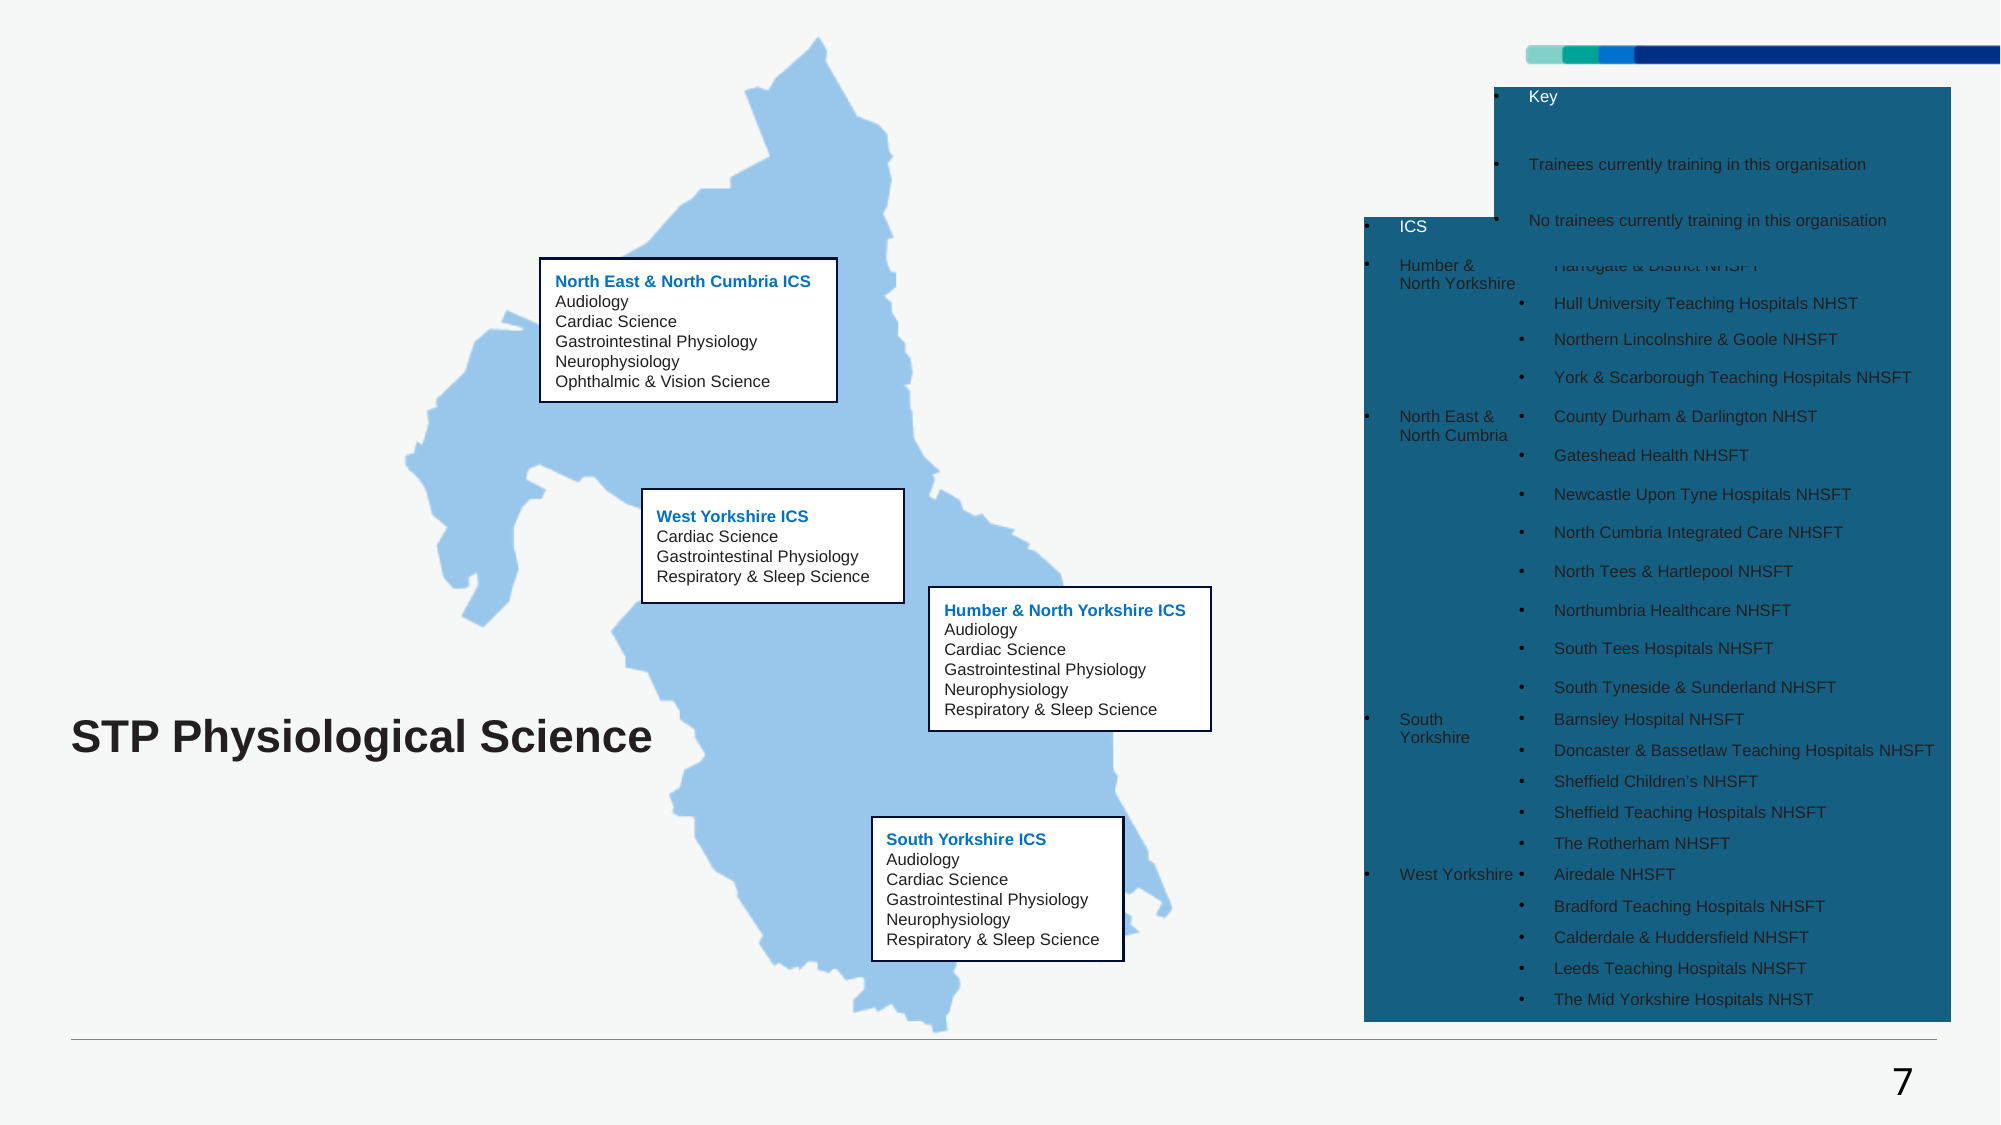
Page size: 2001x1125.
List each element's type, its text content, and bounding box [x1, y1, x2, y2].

table_cell North East & North Cumbria [1364, 407, 1519, 710]
table_cell The Mid Yorkshire Hospitals NHST [1519, 990, 1951, 1022]
table_cell Humber & North Yorkshire [1364, 256, 1519, 407]
table_cell York & Scarborough Teaching Hospitals NHSFT [1519, 369, 1951, 407]
table_cell Doncaster & Bassetlaw Teaching Hospitals NHSFT [1519, 741, 1951, 772]
table_cell Sheffield Children’s NHSFT [1519, 772, 1951, 803]
picture [398, 93, 1181, 1043]
table_cell County Durham & Darlington NHST [1519, 407, 1951, 446]
title STP Physiological Science [28, 16, 1900, 93]
table_cell [1893, 211, 1951, 266]
table_cell Newcastle Upon Tyne Hospitals NHSFT [1519, 485, 1951, 524]
text_box South Yorkshire ICS Audiology Cardiac Science Gastrointestinal Physiology Neurophysiology Respiratory & Sleep Science [872, 817, 1124, 961]
table_cell Harrogate & District NHSFT [1519, 266, 1951, 295]
table_cell North Cumbria Integrated Care NHSFT [1519, 524, 1951, 562]
table_cell Northumbria Healthcare NHSFT [1519, 601, 1951, 640]
table_cell The Rotherham NHSFT [1519, 834, 1951, 866]
table_cell West Yorkshire [1364, 866, 1519, 1022]
table_cell Leeds Teaching Hospitals NHSFT [1519, 959, 1951, 990]
table_cell Trainees currently training in this organisation [1494, 155, 1893, 211]
table_cell No trainees currently training in this organisation [1494, 211, 1893, 266]
table_cell Gateshead Health NHSFT [1519, 446, 1951, 485]
table_cell [1893, 155, 1951, 211]
text_box West Yorkshire ICS Cardiac Science Gastrointestinal Physiology Respiratory & Sleep Science [642, 489, 904, 603]
text_box North East & North Cumbria ICS Audiology Cardiac Science Gastrointestinal Physiology Neurophysiology Ophthalmic & Vision Science [540, 258, 837, 402]
table_cell Barnsley Hospital NHSFT [1519, 710, 1951, 741]
table_cell Hull University Teaching Hospitals NHST [1519, 295, 1951, 330]
table_header [1893, 87, 1951, 155]
table_cell Sheffield Teaching Hospitals NHSFT [1519, 803, 1951, 834]
table_cell Northern Lincolnshire & Goole NHSFT [1519, 330, 1951, 369]
table_header Key [1494, 87, 1893, 155]
table_header ICS [1364, 217, 1494, 256]
table_cell Calderdale & Huddersfield NHSFT [1519, 928, 1951, 959]
table_cell North Tees & Hartlepool NHSFT [1519, 562, 1951, 601]
table_cell South Tyneside & Sunderland NHSFT [1519, 679, 1951, 710]
text_box Humber & North Yorkshire ICS Audiology Cardiac Science Gastrointestinal Physiology Neurophysiology Respiratory & Sleep Science [929, 587, 1211, 731]
table_cell South Tees Hospitals NHSFT [1519, 640, 1951, 679]
table_cell Bradford Teaching Hospitals NHSFT [1519, 897, 1951, 928]
table_cell Airedale NHSFT [1519, 866, 1951, 897]
table_cell South Yorkshire [1364, 710, 1519, 866]
